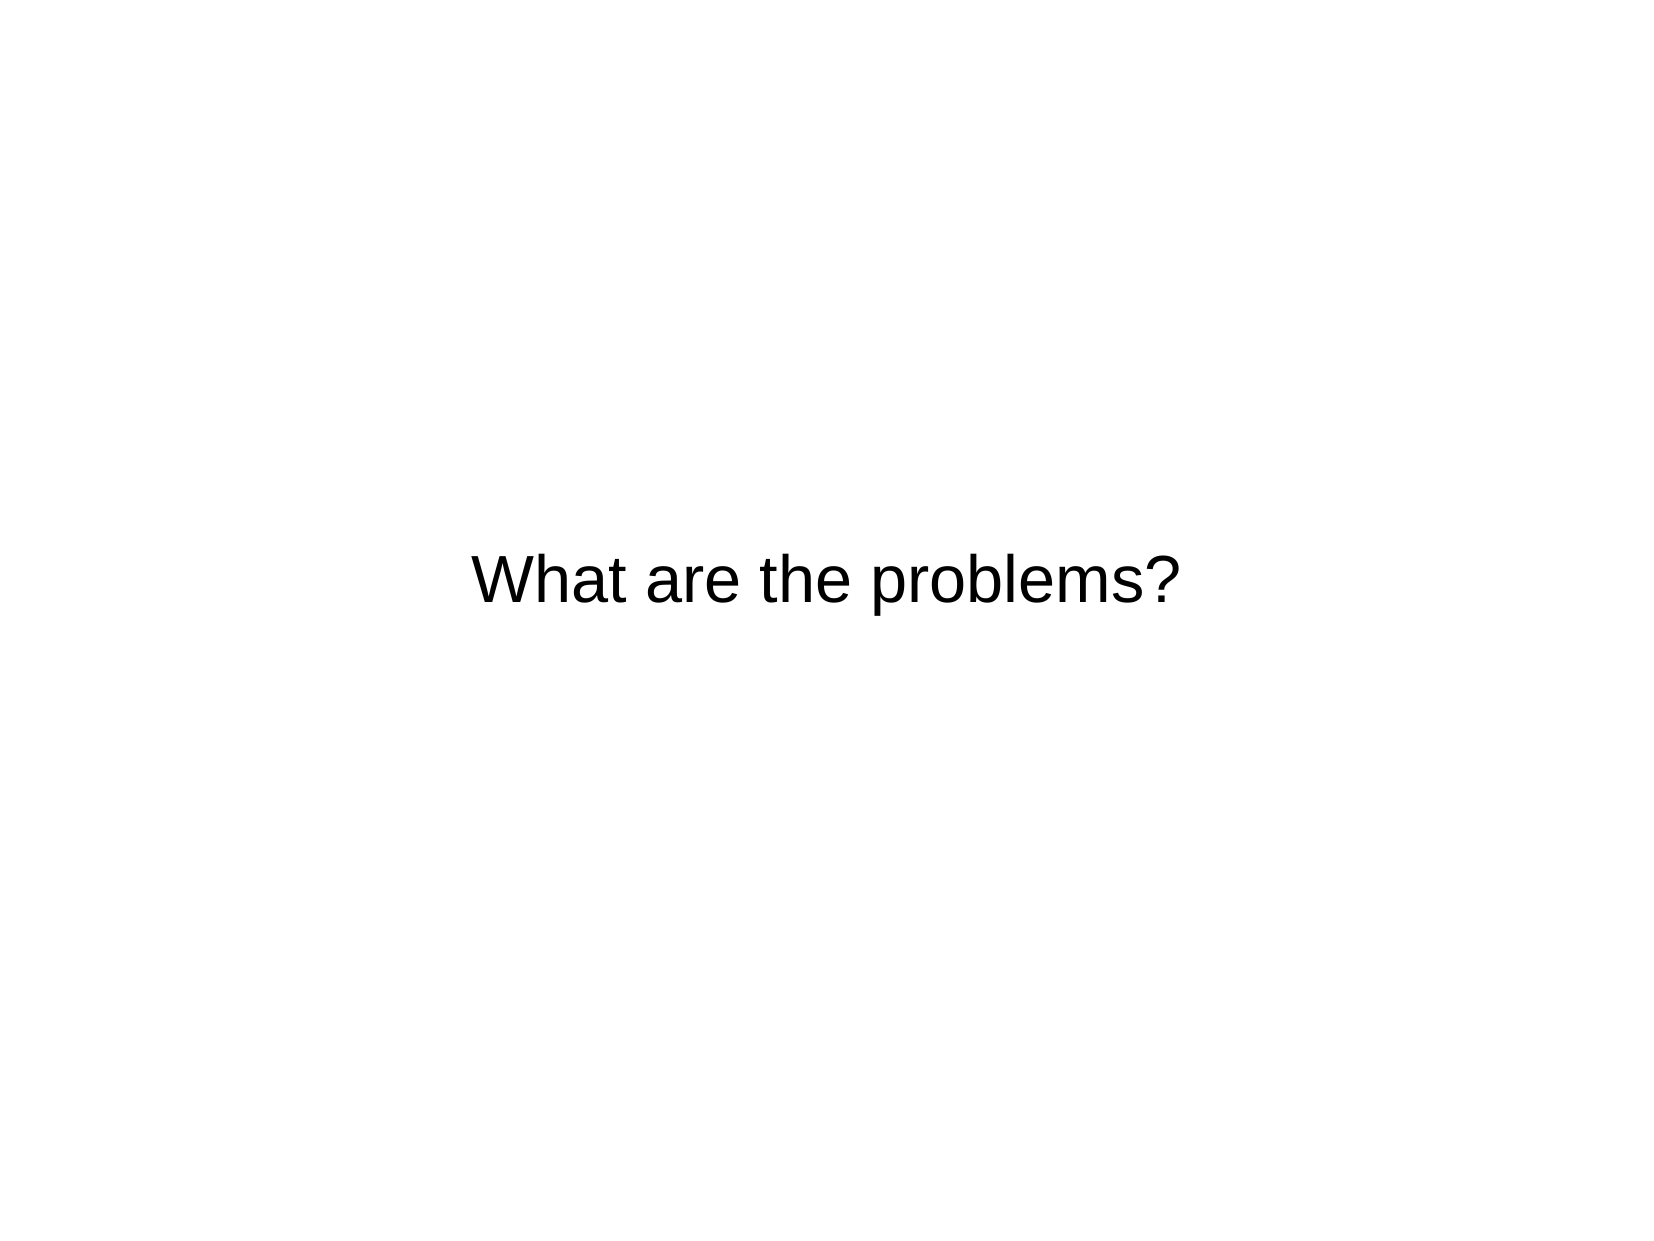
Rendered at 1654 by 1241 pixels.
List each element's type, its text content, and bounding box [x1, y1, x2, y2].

subtitle What are the problems? [82, 49, 1571, 1109]
